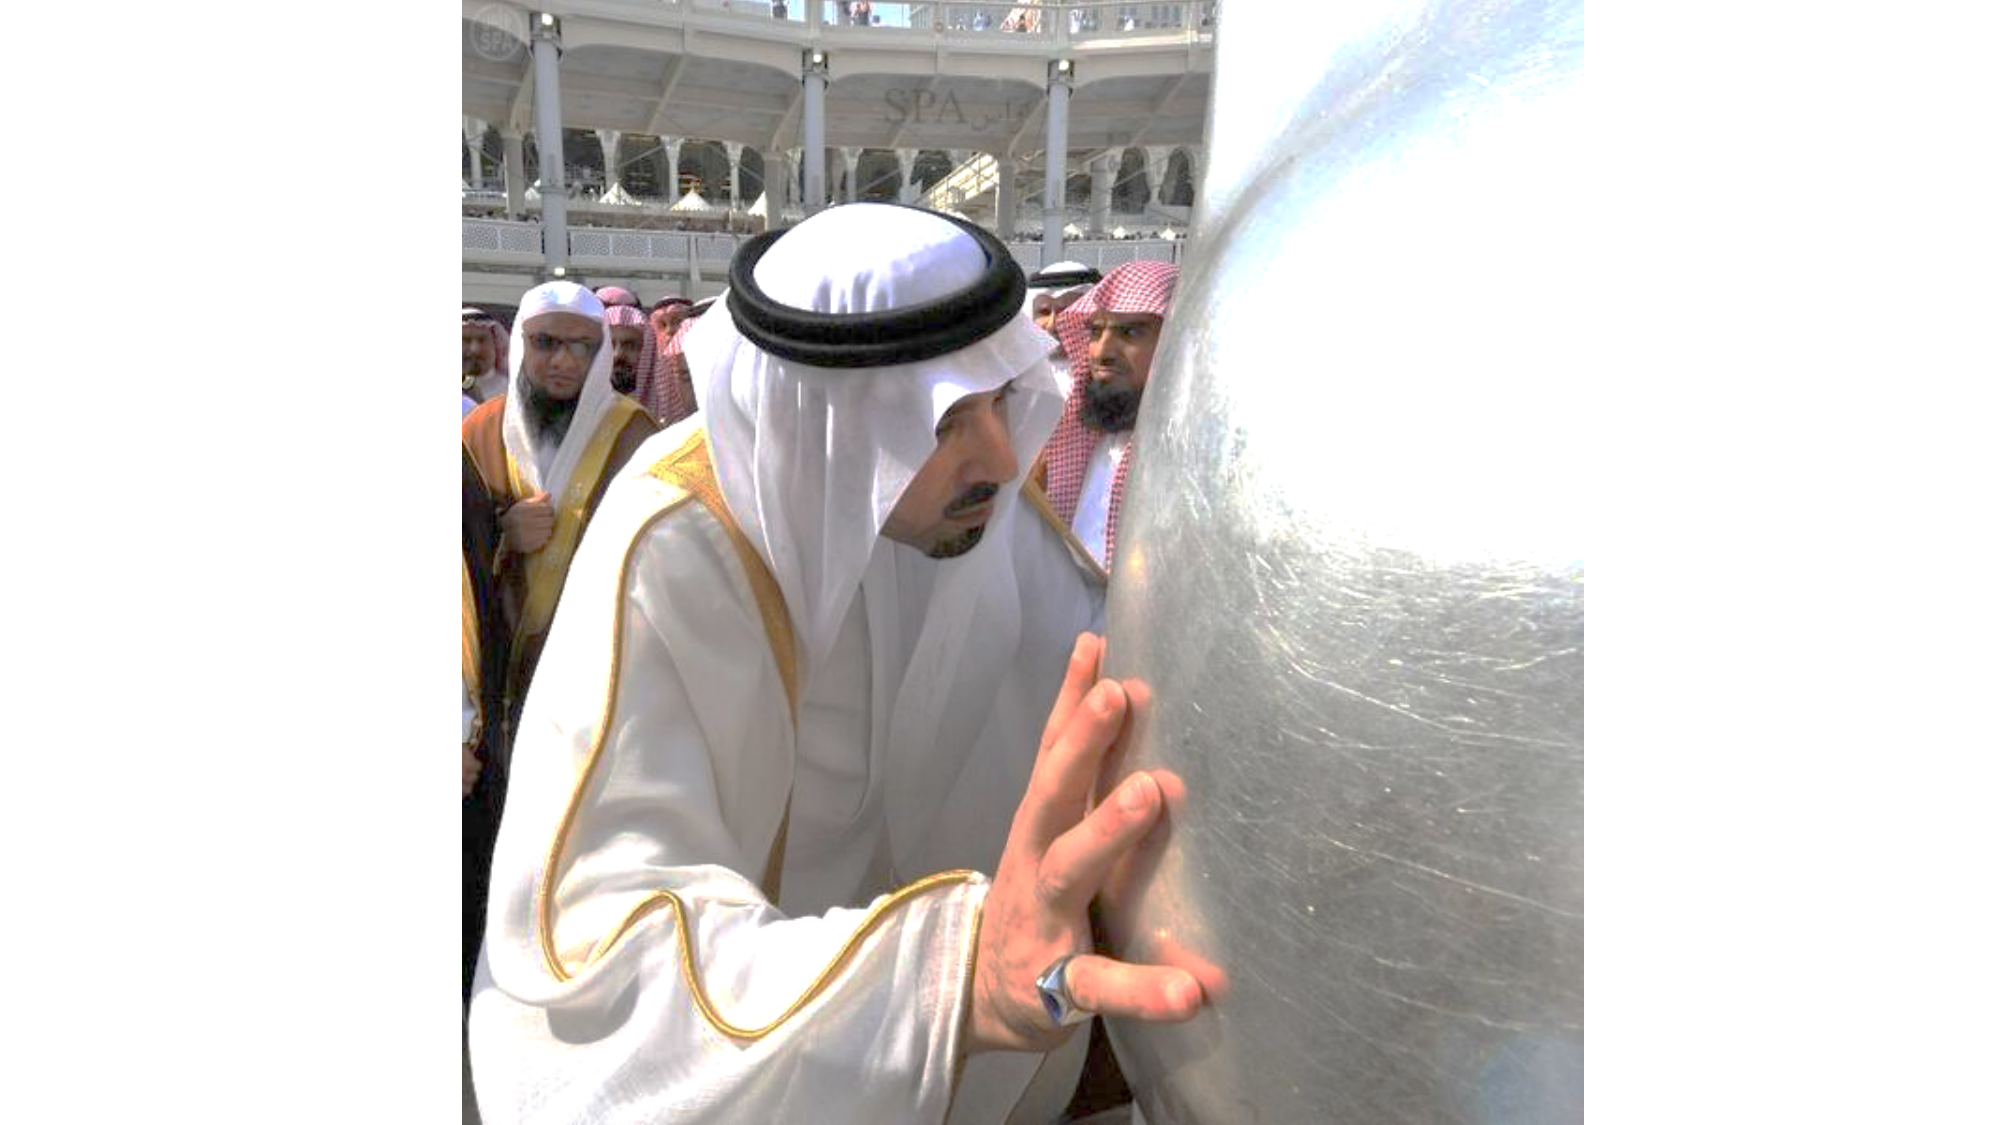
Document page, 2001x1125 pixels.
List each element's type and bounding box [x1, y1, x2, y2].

picture [462, 0, 1584, 1125]
